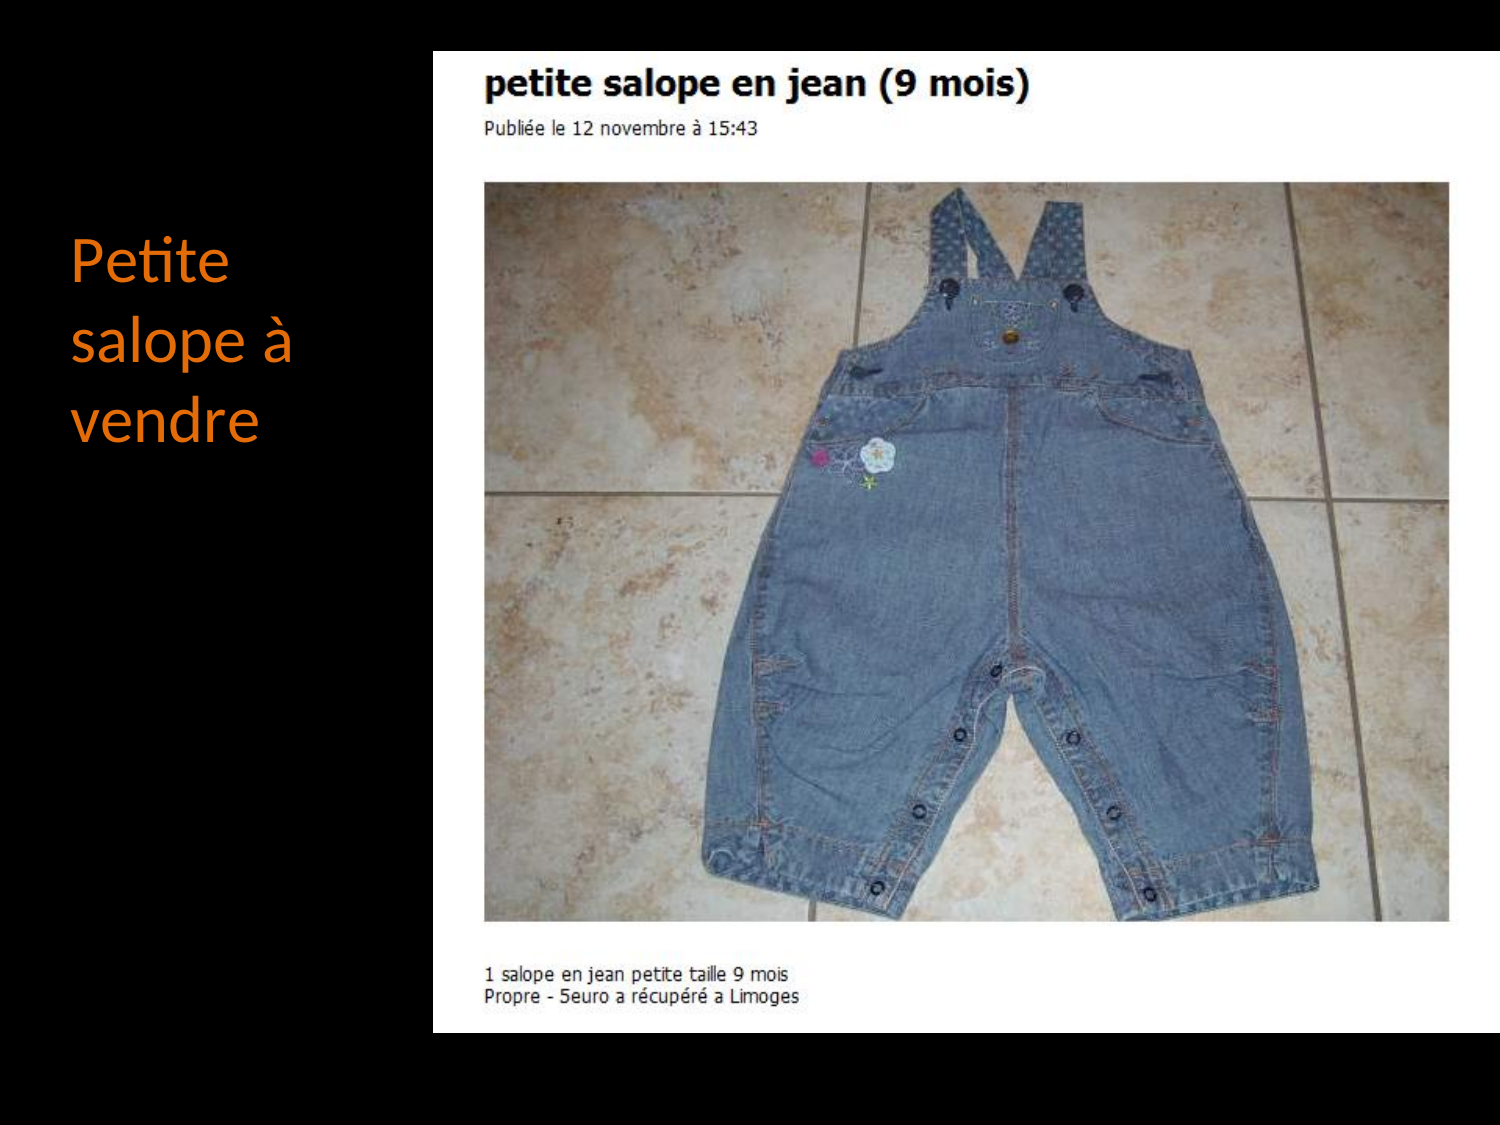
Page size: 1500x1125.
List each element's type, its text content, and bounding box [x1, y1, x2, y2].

list Petite salope à vendre [55, 207, 389, 975]
picture [433, 51, 1500, 1034]
